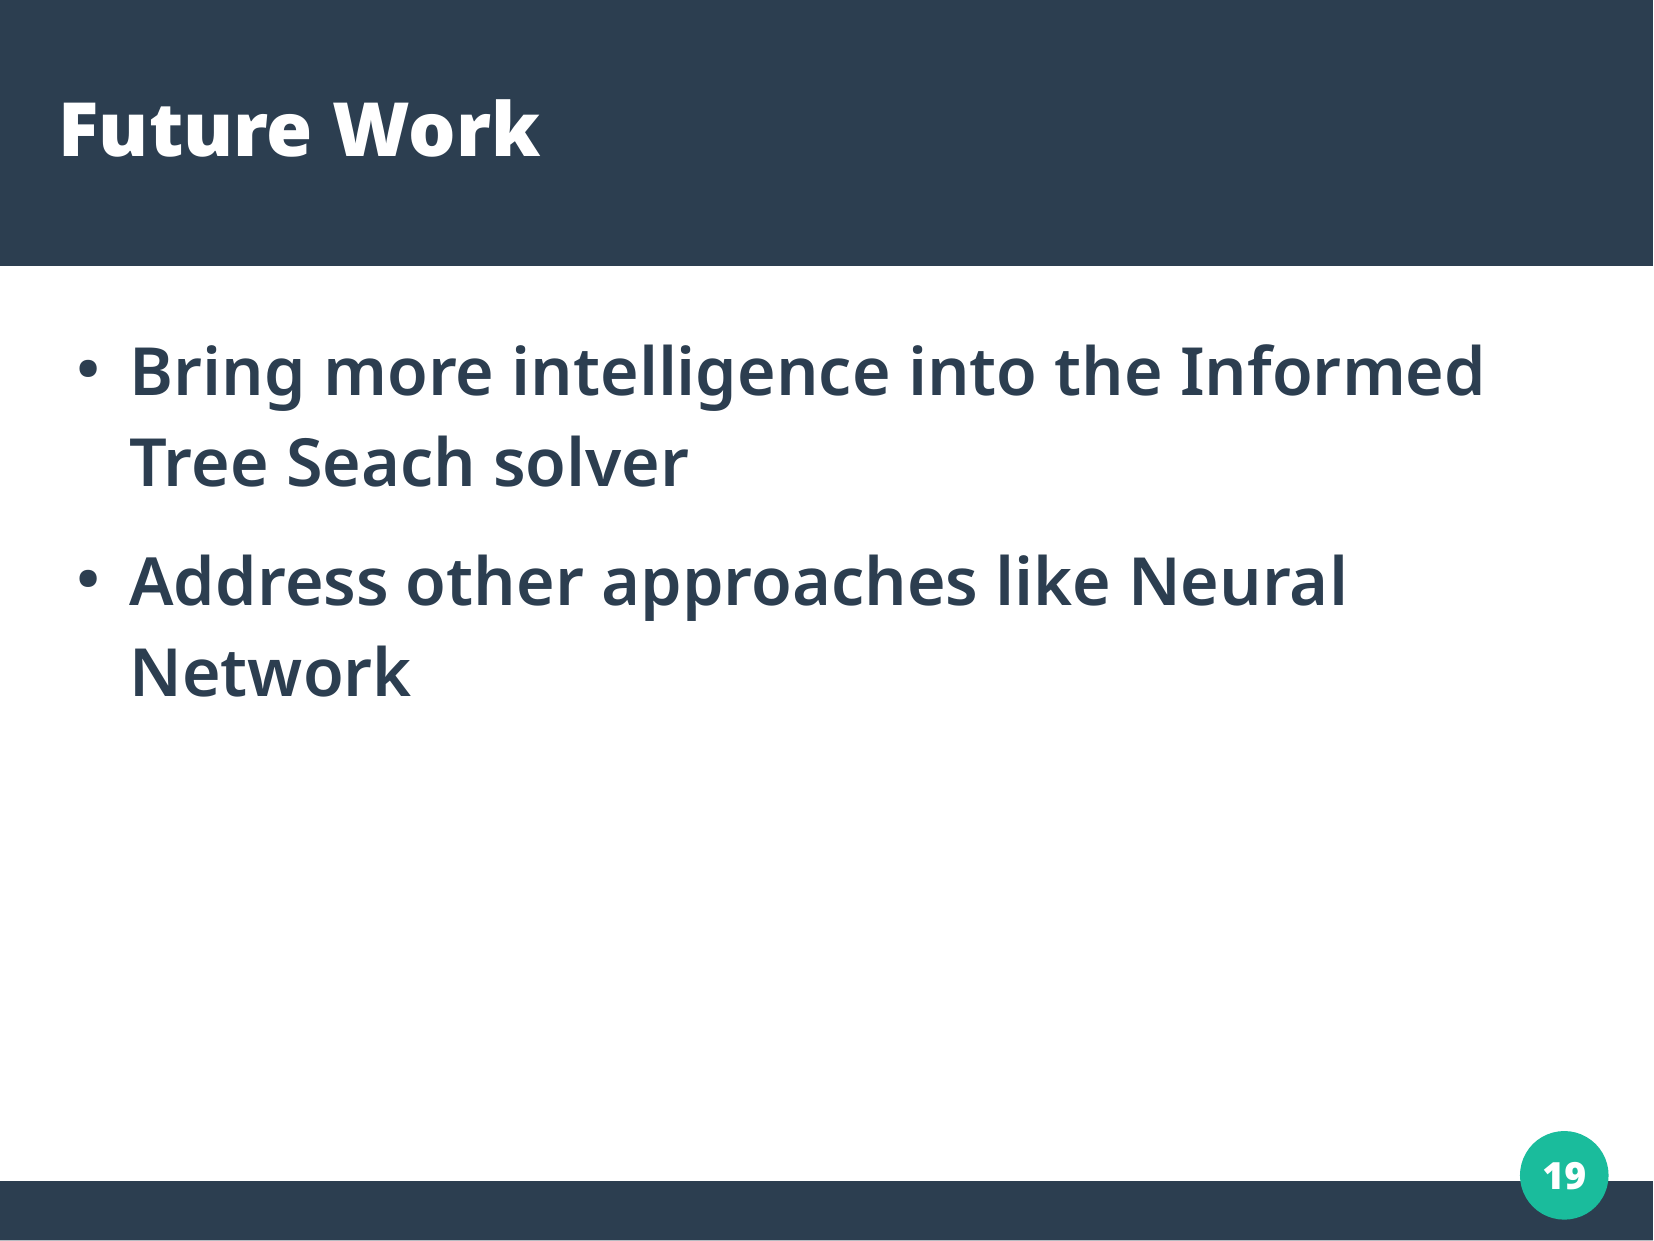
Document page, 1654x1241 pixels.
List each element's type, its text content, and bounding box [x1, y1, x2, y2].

title Future Work [58, 49, 1594, 207]
list Bring more intelligence into the Informed Tree Seach solver Address other approaches like Neural Network [58, 324, 1594, 1152]
